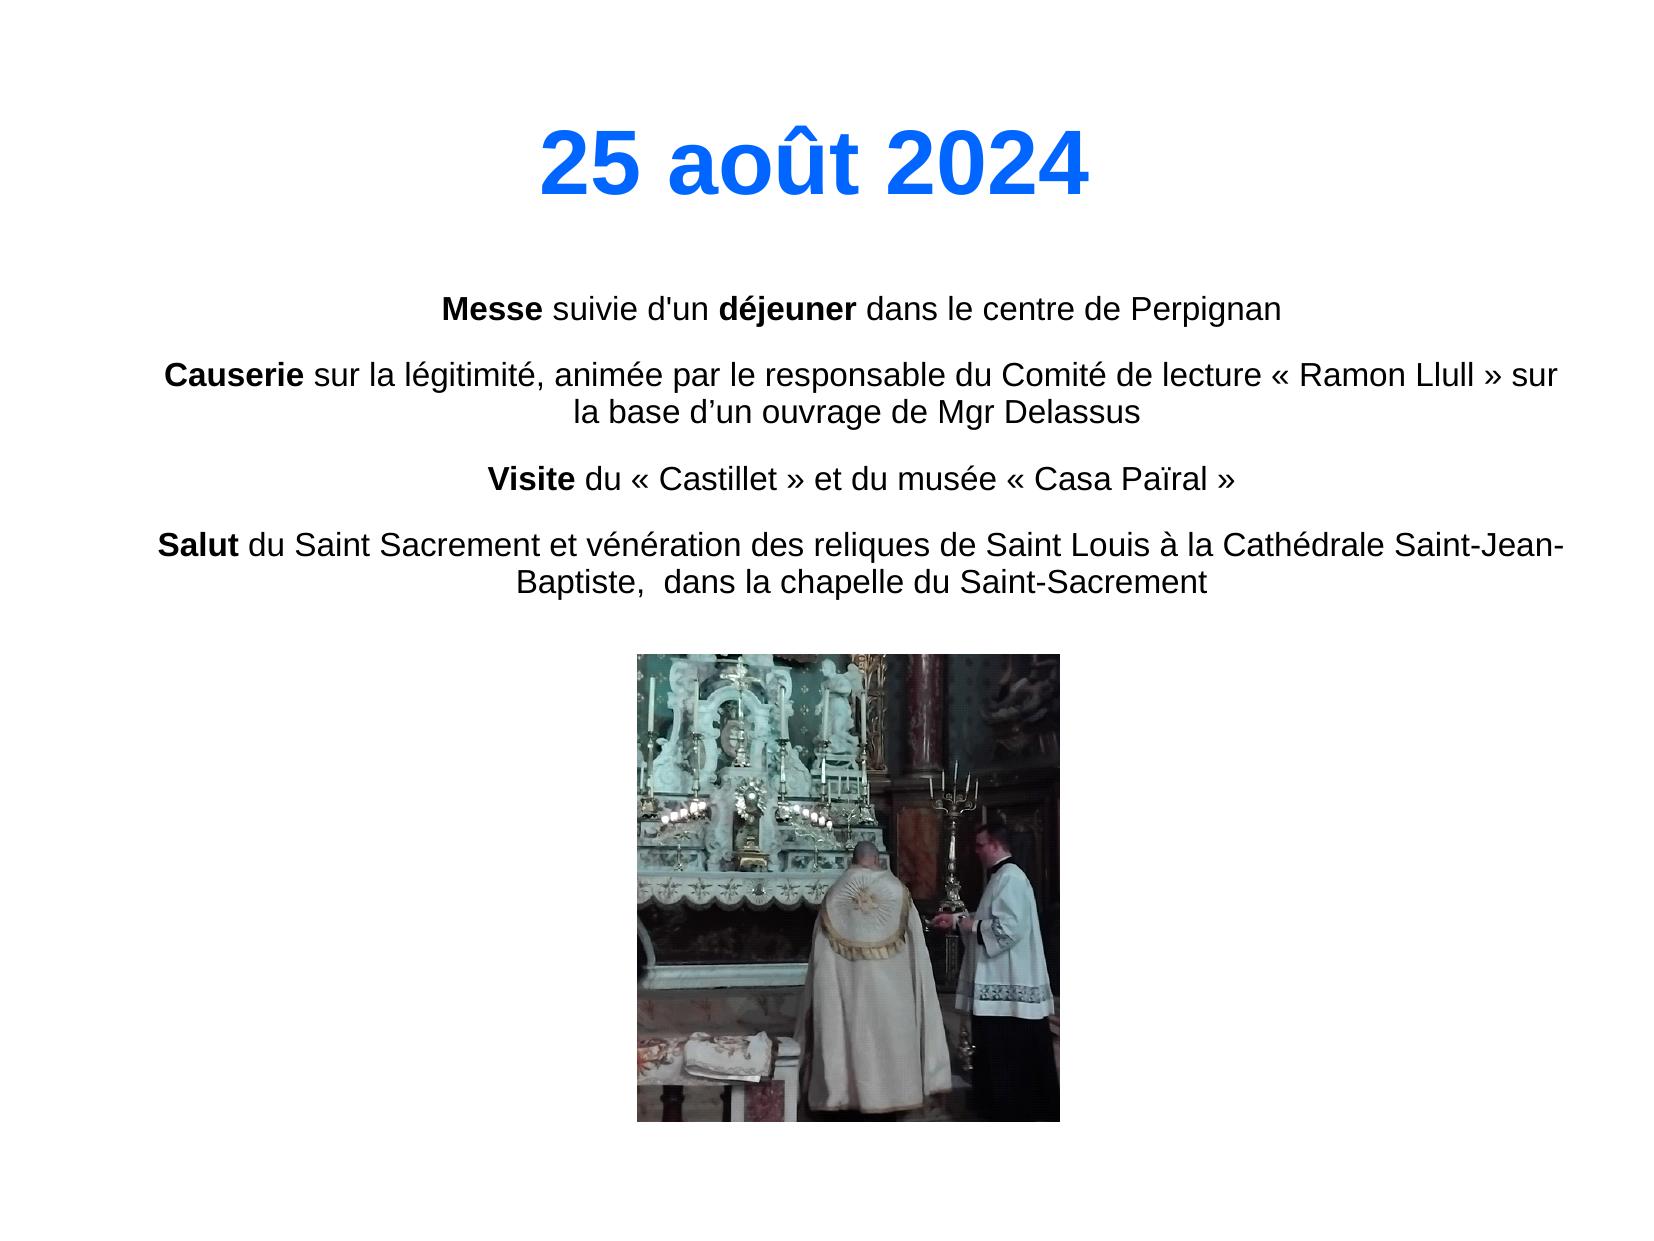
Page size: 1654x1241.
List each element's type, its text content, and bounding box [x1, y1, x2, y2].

picture [637, 654, 1060, 1123]
title 25 août 2024 [70, 59, 1560, 267]
list Messe suivie d'un déjeuner dans le centre de Perpignan Causerie sur la légitimité, animée par le responsable du Comité de lecture « Ramon Llull » sur la base d’un ouvrage de Mgr Delassus Visite du « Castillet » et du musée « Casa Païral » Salut du Saint Sacrement et vénération des reliques de Saint Louis à la Cathédrale Saint-Jean-Baptiste, dans la chapelle du Saint-Sacrement [82, 290, 1571, 1109]
